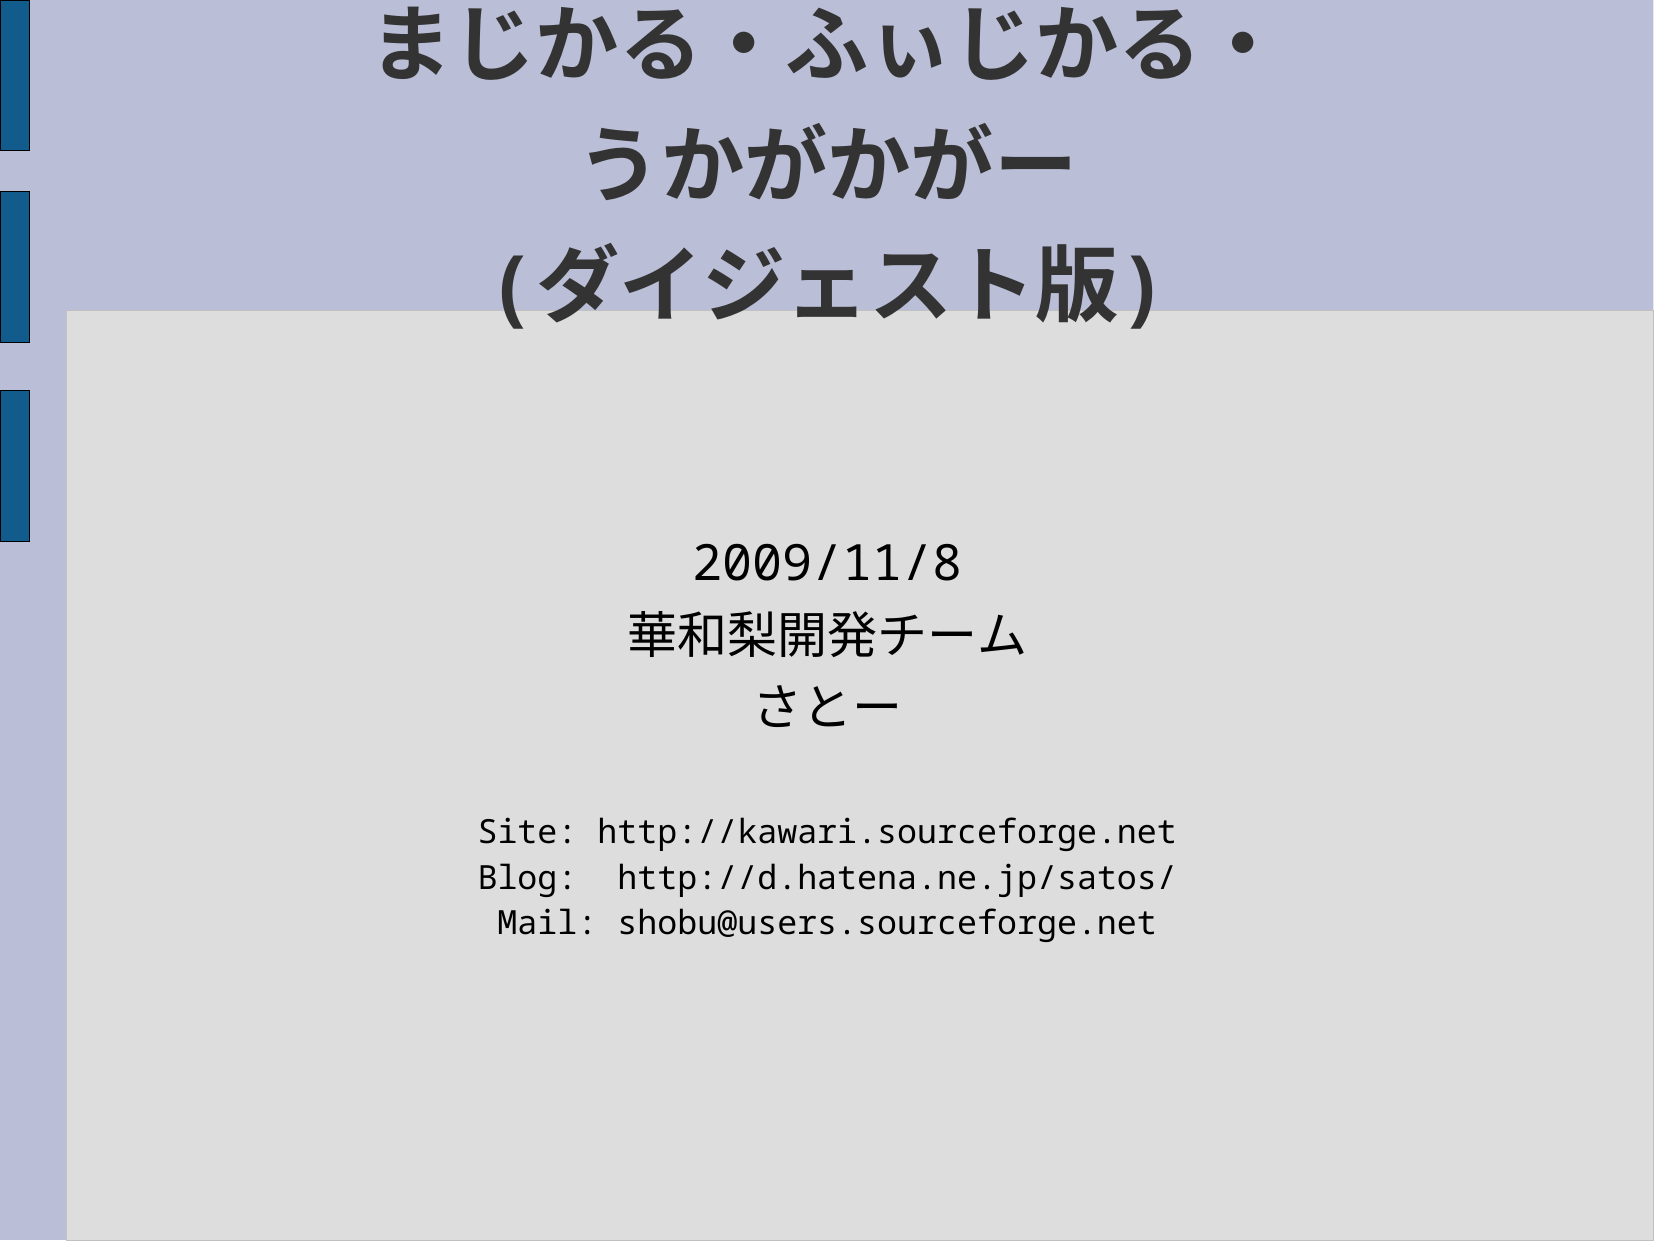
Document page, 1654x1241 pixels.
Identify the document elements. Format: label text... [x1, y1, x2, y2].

title まじかる・ふぃじかる・ うかがかがー (ダイジェスト版) [121, 34, 1534, 285]
subtitle 2009/11/8 華和梨開発チーム さとー Site: http://kawari.sourceforge.net Blog: http://d.hatena.ne.jp/satos/ Mail: shobu@users.sourceforge.net [121, 352, 1534, 1119]
